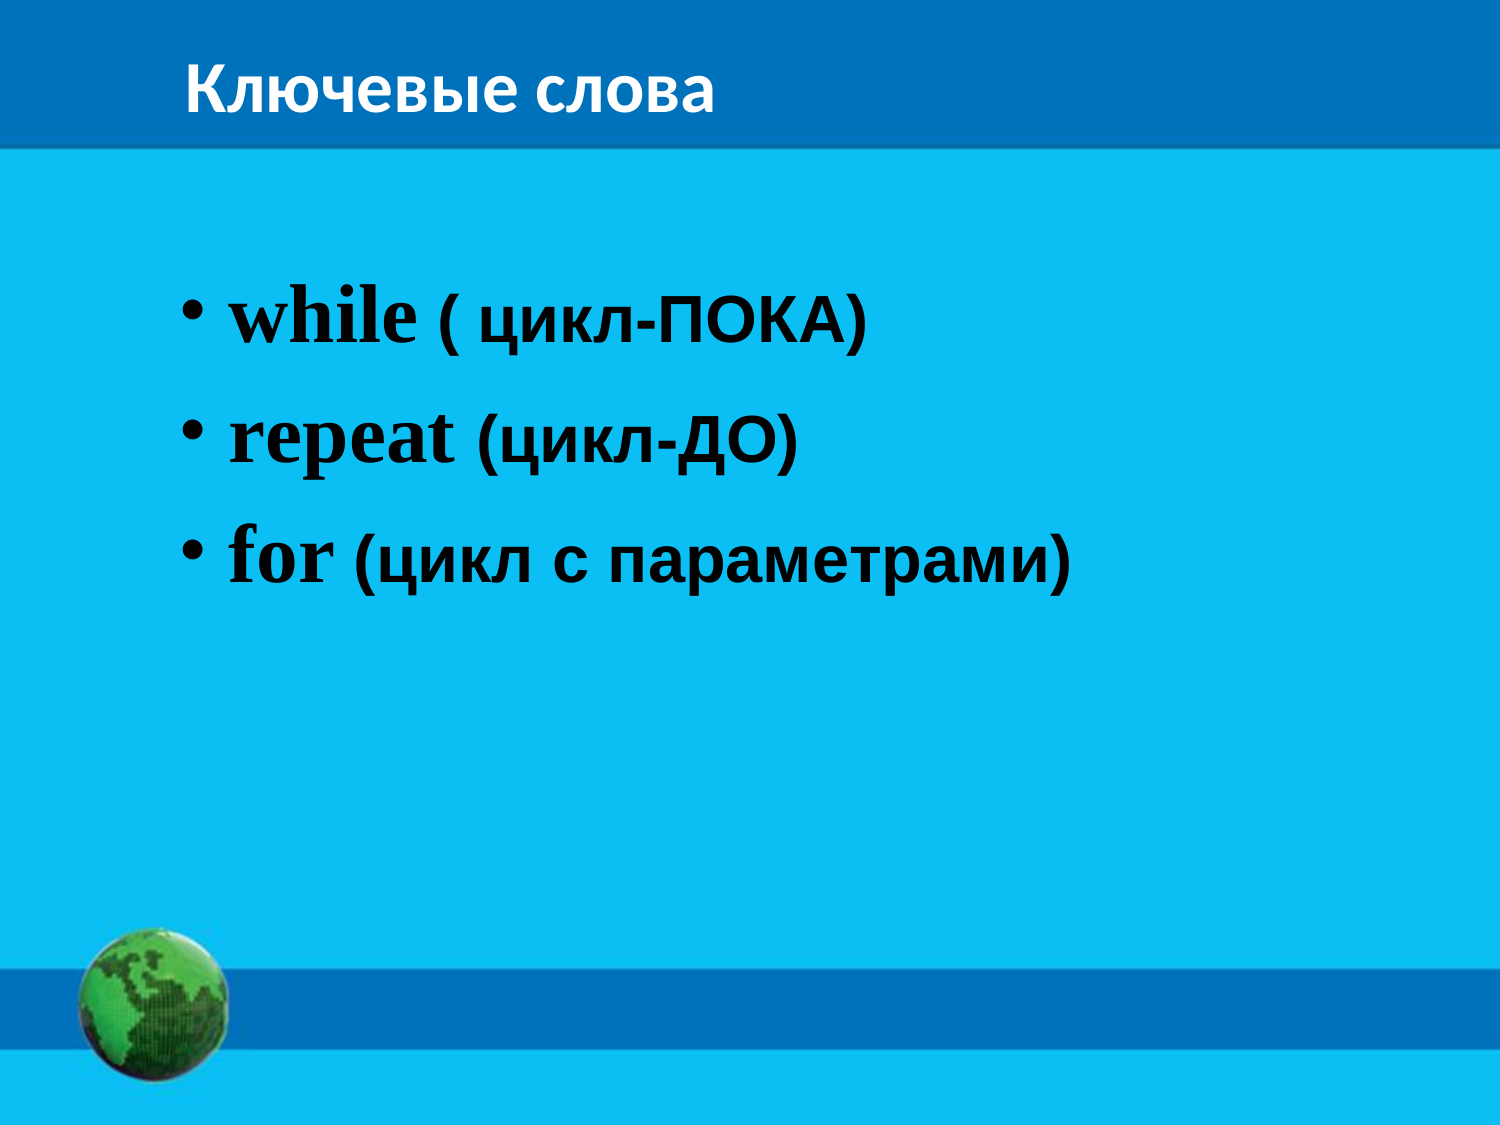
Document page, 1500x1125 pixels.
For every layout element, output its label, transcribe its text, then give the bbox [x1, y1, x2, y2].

picture [0, 0, 1500, 146]
text_box Ключевые слова [171, 30, 1425, 135]
text_box while ( цикл-ПОКА) repeat (цикл-ДО) for (цикл с параметрами) [76, 231, 1449, 646]
picture [0, 926, 1500, 1086]
